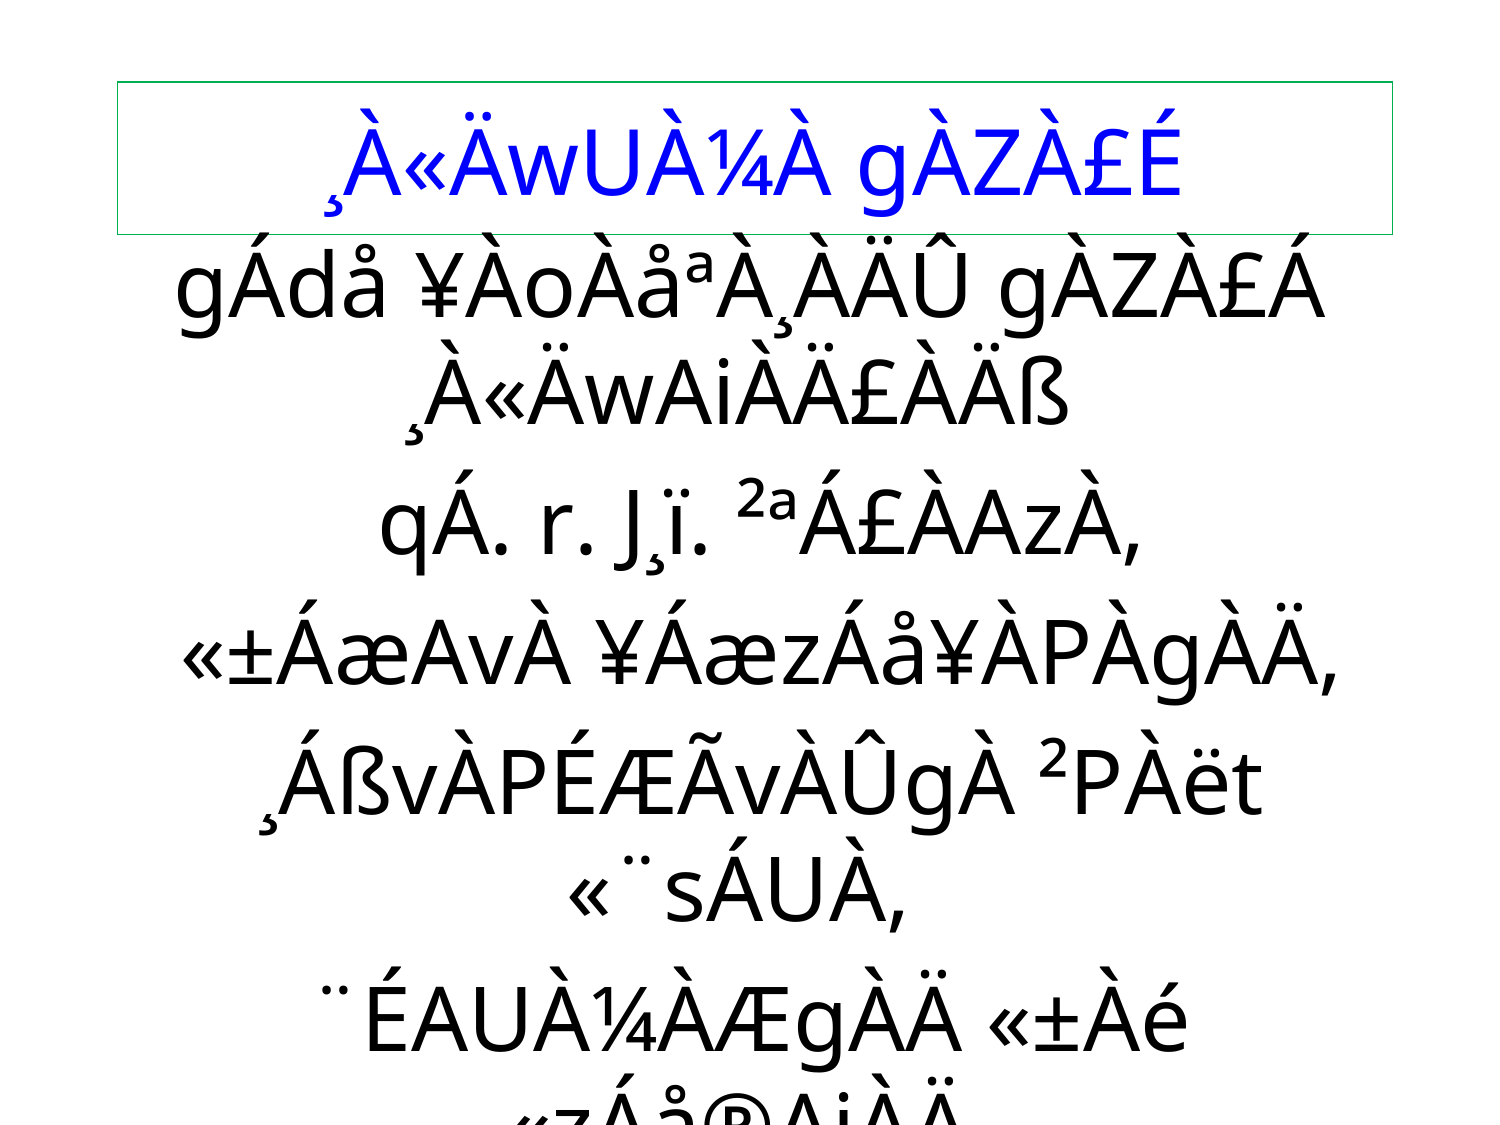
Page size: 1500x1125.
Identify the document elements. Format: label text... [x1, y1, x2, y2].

text_box gÁdå ¥ÀoÀåªÀ¸ÀÄÛ gÀZÀ£Á ¸À«ÄwAiÀÄ£ÀÄß qÁ. r. J¸ï. ²ªÁ£ÀAzÀ, «±ÁæAvÀ ¥ÁæzÁå¥ÀPÀgÀÄ, ¸ÁßvÀPÉÆÃvÀÛgÀ ²PÀët «¨sÁUÀ, ¨ÉAUÀ¼ÀÆgÀÄ «±Àé «zÁå®AiÀÄ, EªÀgÀ CzsÀåPÀëvÉAiÀÄ°è gÀa¸À¯Á¬ÄvÀÄ. [117, 219, 1384, 1032]
title ¸À«ÄwUÀ¼À gÀZÀ£É [117, 82, 1393, 235]
